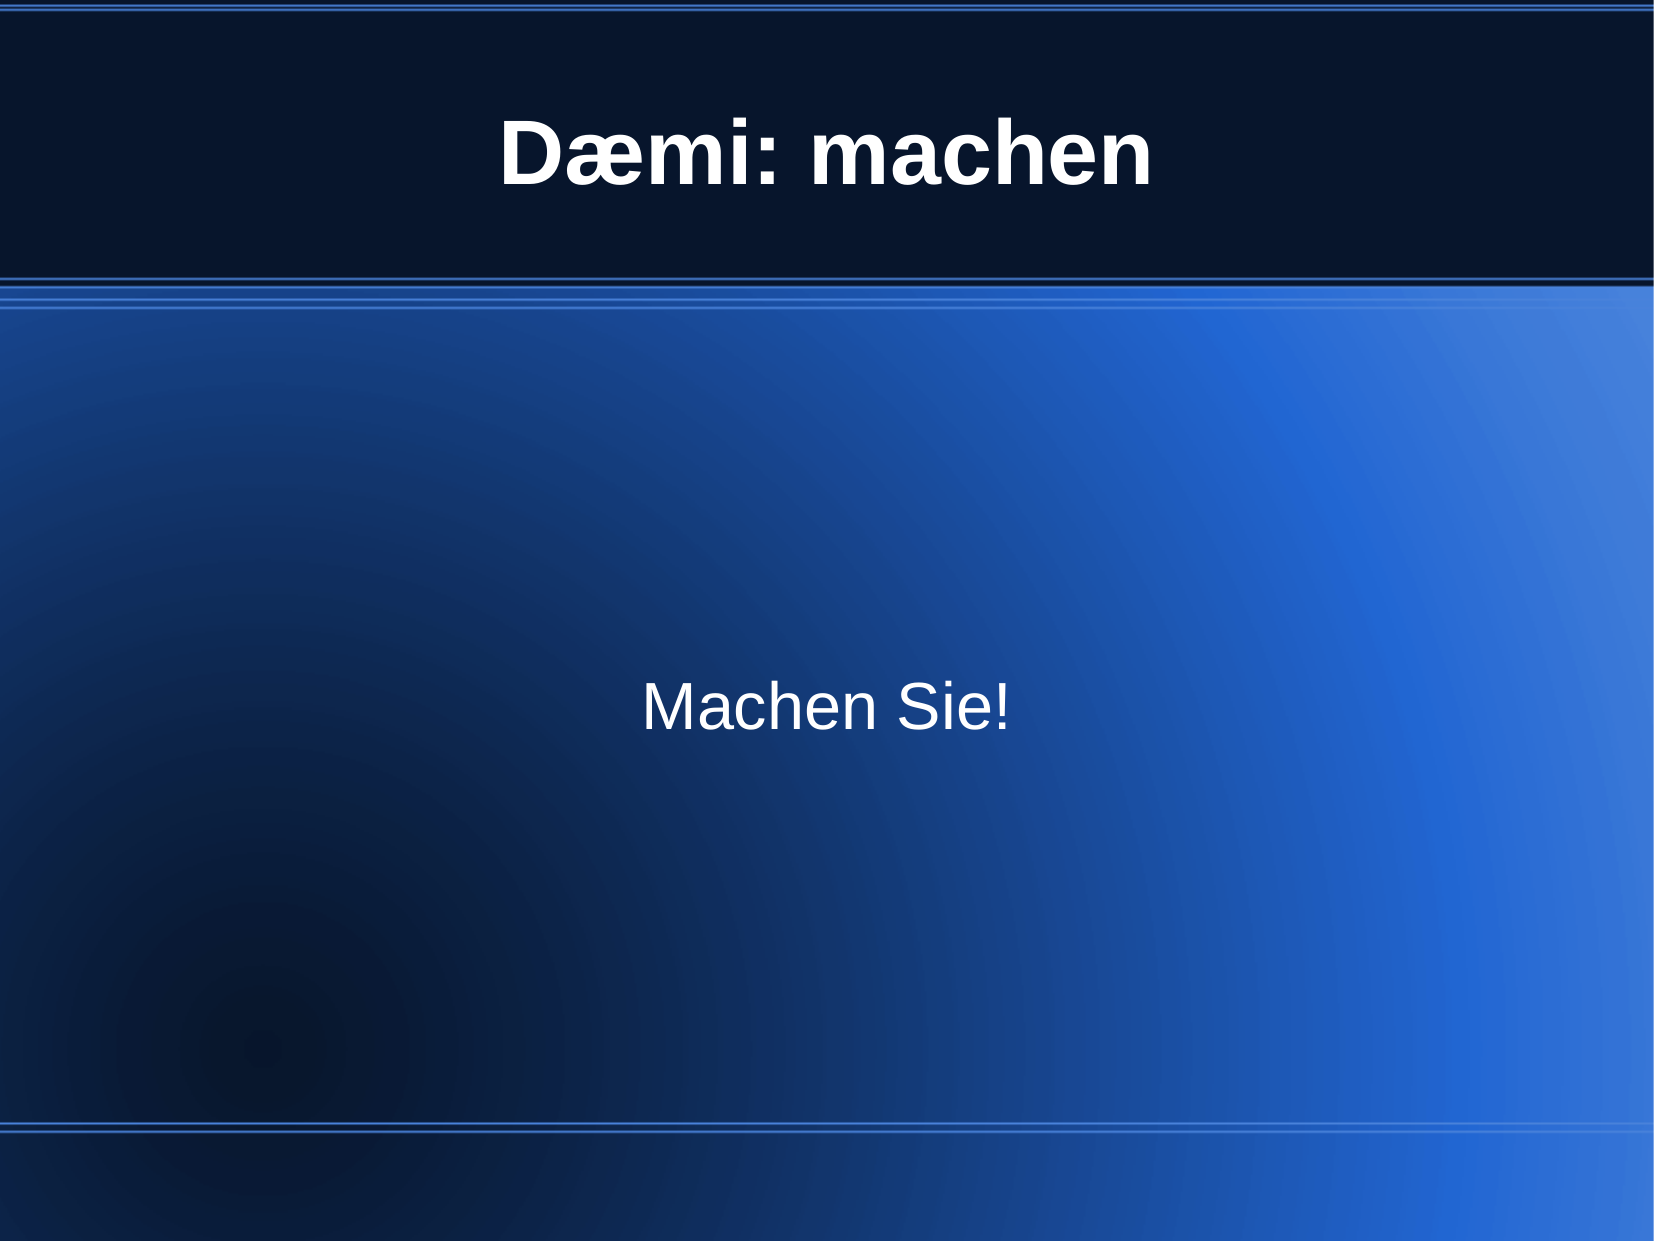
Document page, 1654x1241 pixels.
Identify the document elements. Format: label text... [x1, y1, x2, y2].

picture [0, 0, 1654, 1241]
subtitle Machen Sie! [82, 362, 1571, 1050]
title Dæmi: machen [82, 56, 1571, 250]
